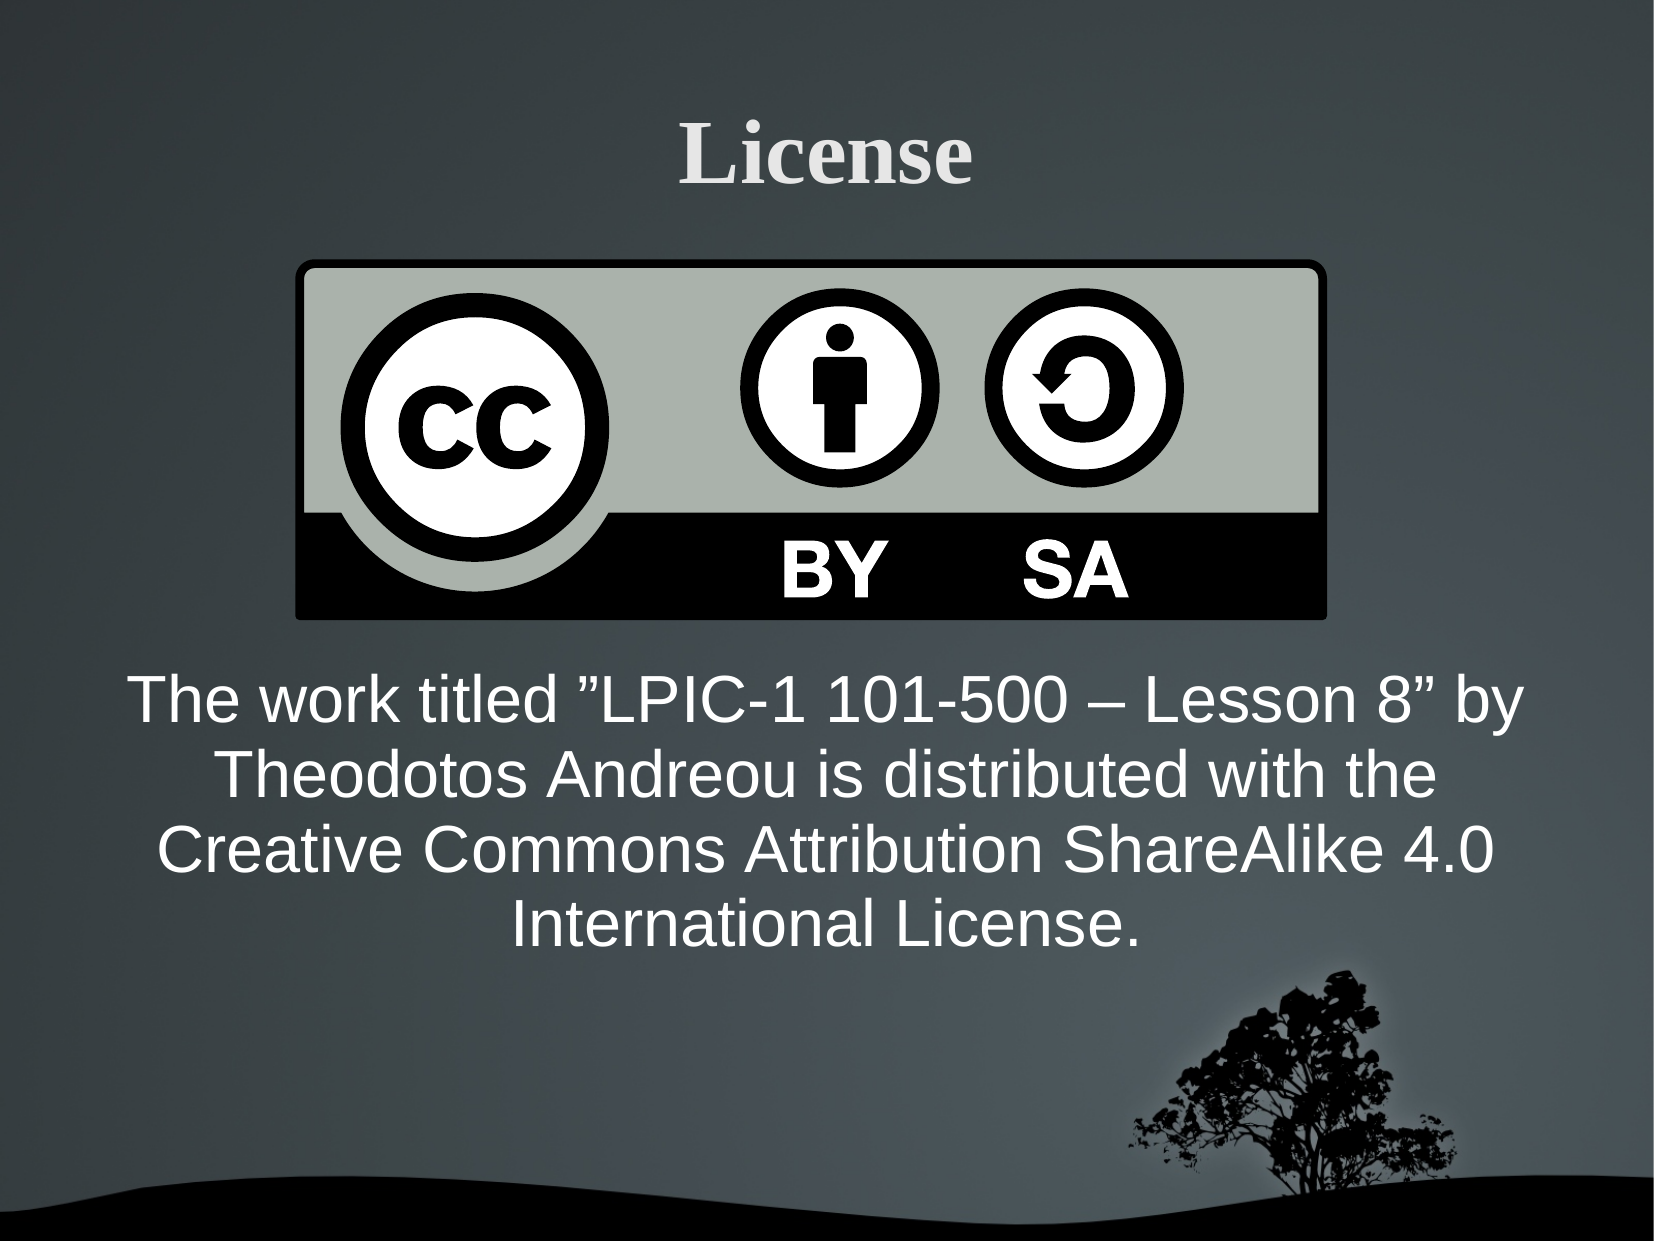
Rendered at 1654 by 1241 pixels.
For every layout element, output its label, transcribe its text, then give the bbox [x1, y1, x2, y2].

picture [0, 0, 1654, 1241]
title License [82, 49, 1571, 257]
subtitle The work titled ”LPIC-1 101-500 – Lesson 8” by Theodotos Andreou is distributed with the Creative Commons Attribution ShareAlike 4.0 International License. [82, 290, 1571, 1109]
